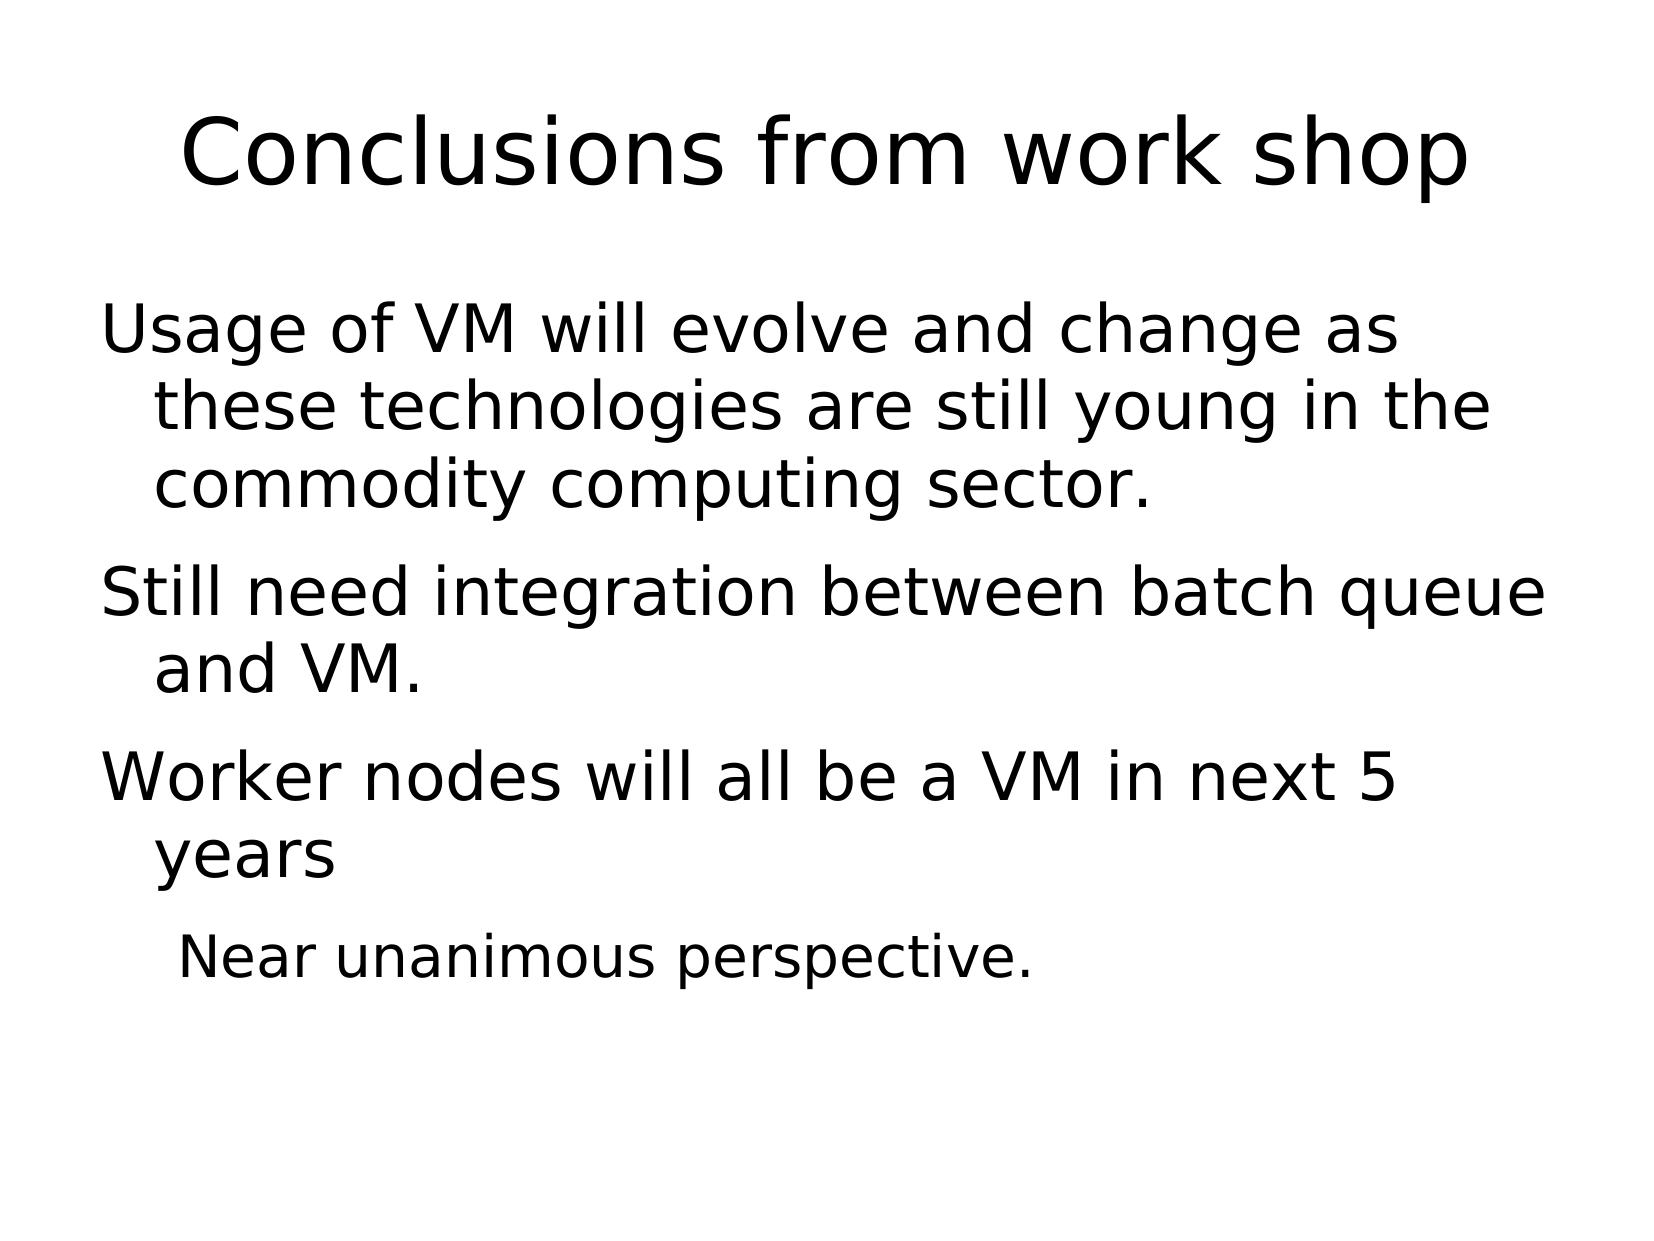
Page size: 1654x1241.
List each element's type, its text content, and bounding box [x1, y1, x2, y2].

list Usage of VM will evolve and change as these technologies are still young in the commodity computing sector. Still need integration between batch queue and VM. Worker nodes will all be a VM in next 5 years Near unanimous perspective. [82, 290, 1571, 1094]
title Conclusions from work shop [82, 56, 1571, 250]
